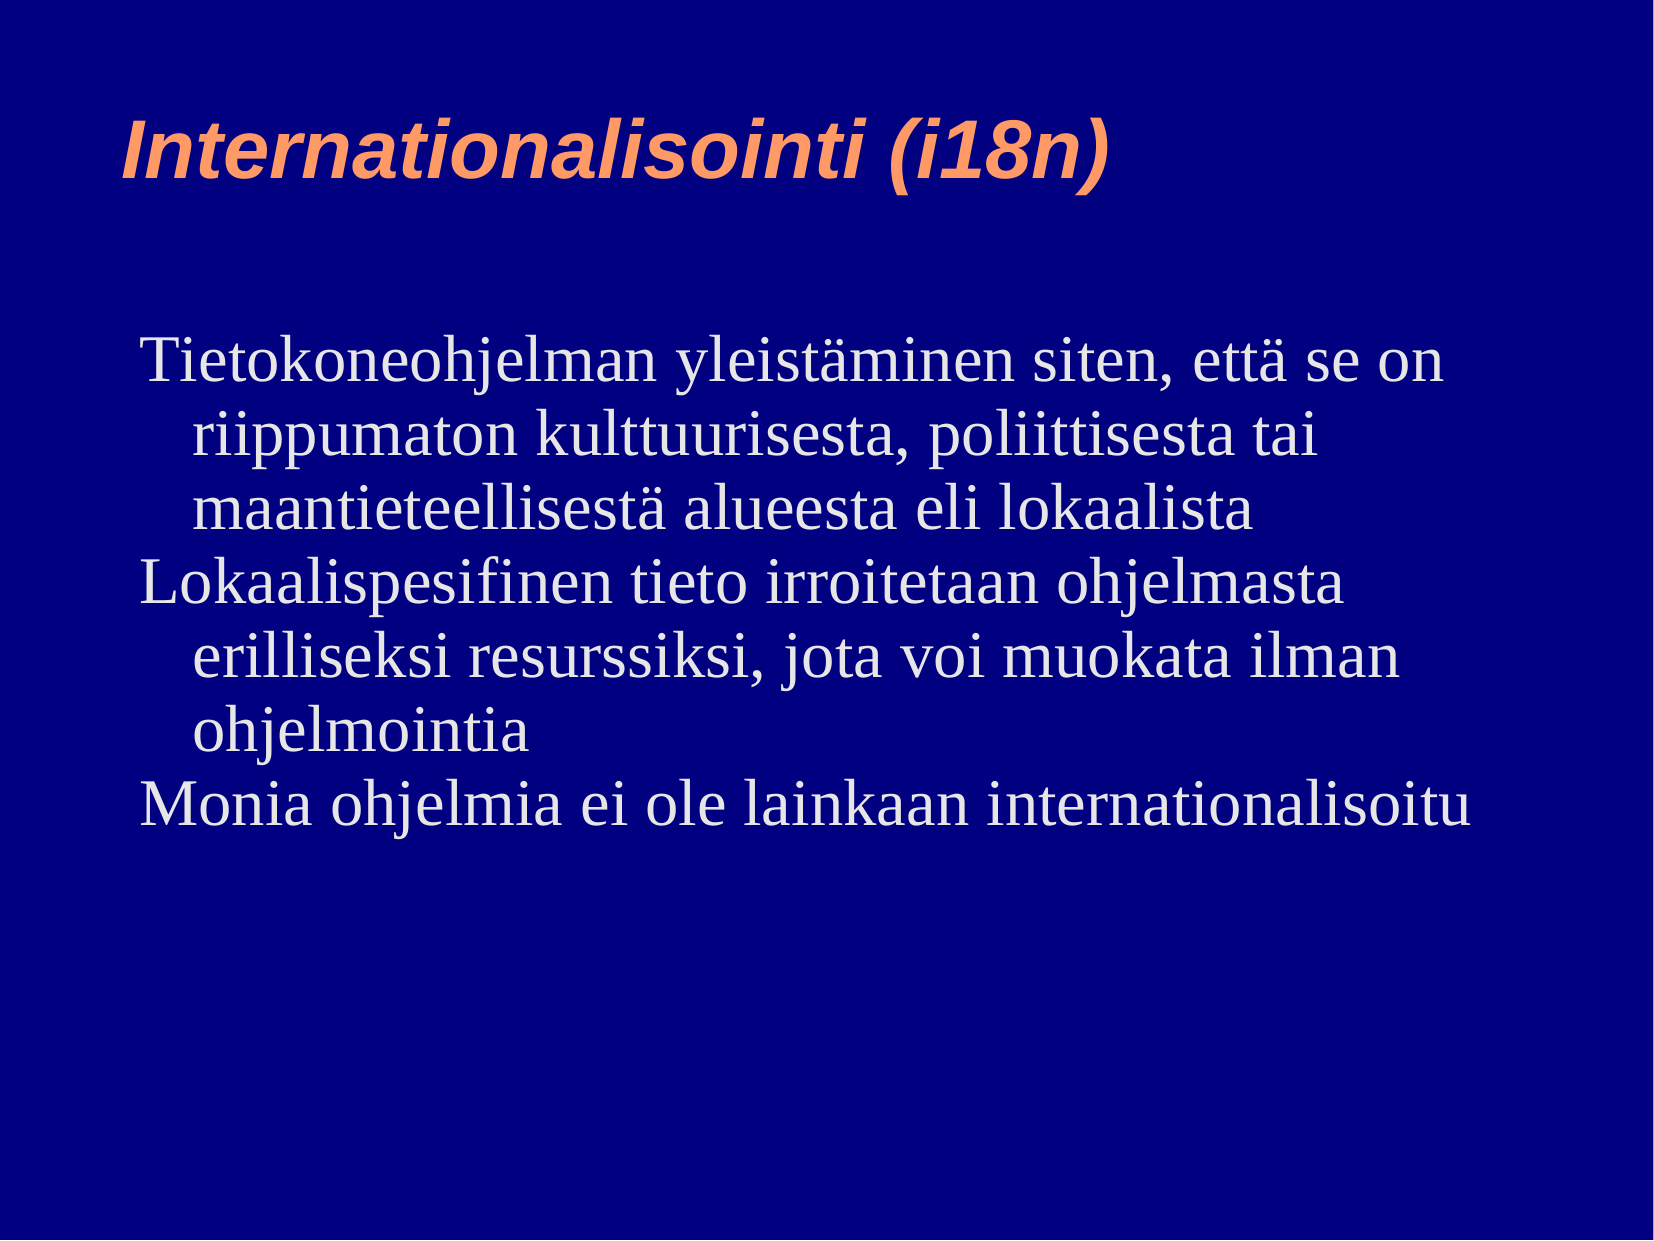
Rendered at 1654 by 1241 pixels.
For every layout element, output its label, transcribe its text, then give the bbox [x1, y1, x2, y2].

text_box [121, 588, 1536, 973]
list Tietokoneohjelman yleistäminen siten, että se on riippumaton kulttuurisesta, poliittisesta tai maantieteellisestä alueesta eli lokaalista Lokaalispesifinen tieto irroitetaan ohjelmasta erilliseksi resurssiksi, jota voi muokata ilman ohjelmointia Monia ohjelmia ei ole lainkaan internationalisoitu [121, 322, 1561, 1132]
text_box [111, 327, 1526, 558]
title Internationalisointi (i18n) [121, 46, 1534, 254]
